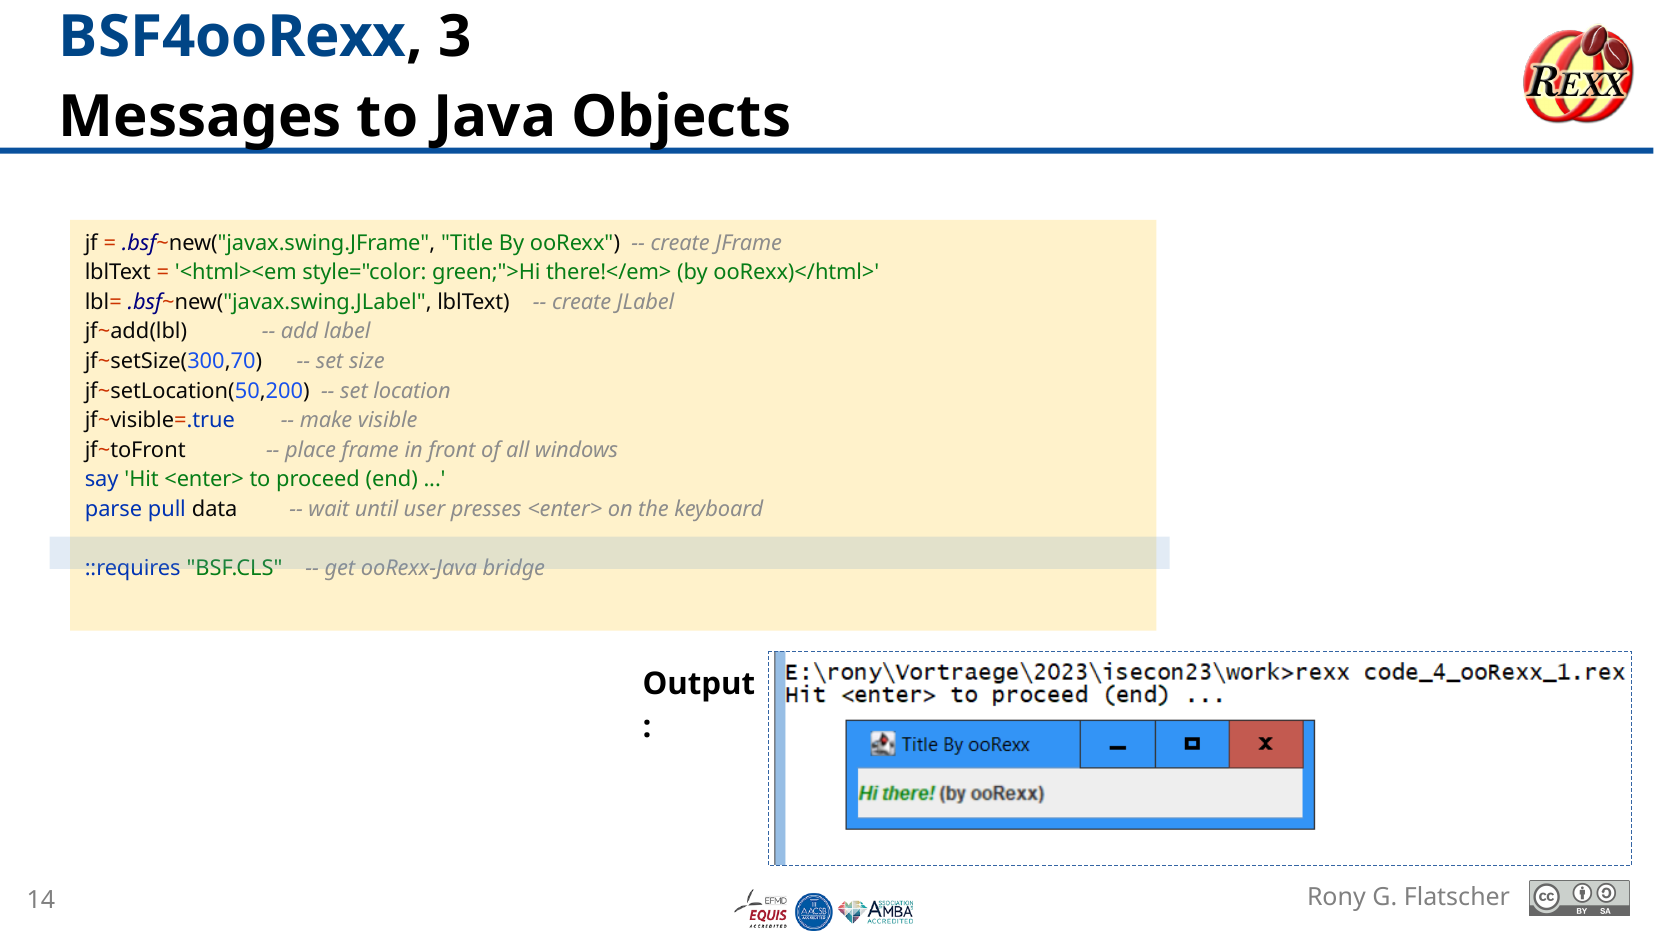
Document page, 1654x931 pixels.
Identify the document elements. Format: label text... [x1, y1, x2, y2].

title BSF4ooRexx, 3 Messages to Java Objects [0, 0, 1654, 150]
picture [1522, 19, 1635, 133]
picture [768, 651, 1632, 866]
text_box Output: [627, 653, 768, 710]
text_box jf = .bsf~new("javax.swing.JFrame", "Title By ooRexx") -- create JFrame lblText = '<html><em style="color: green;">Hi there!</em> (by ooRexx)</html>' lbl= .bsf~new("javax.swing.JLabel", lblText) -- create JLabel jf~add(lbl) -- add label jf~setSize(300,70) -- set size jf~setLocation(50,200) -- set location jf~visible=.true -- make visible jf~toFront -- place frame in front of all windows say 'Hit <enter> to proceed (end) ...' parse pull data -- wait until user presses <enter> on the keyboard ::requires "BSF.CLS" -- get ooRexx-Java bridge [70, 219, 1157, 536]
picture [734, 889, 913, 931]
text_box [49, 536, 1170, 569]
text_box jf = .bsf~new("javax.swing.JFrame", "Title By ooRexx") -- create JFrame lblText = '<html><em style="color: green;">Hi there!</em> (by ooRexx)</html>' lbl= .bsf~new("javax.swing.JLabel", lblText) -- create JLabel jf~add(lbl) -- add label jf~setSize(300,70) -- set size jf~setLocation(50,200) -- set location jf~visible=.true -- make visible jf~toFront -- place frame in front of all windows say 'Hit <enter> to proceed (end) ...' parse pull data -- wait until user presses <enter> on the keyboard ::requires "BSF.CLS" -- get ooRexx-Java bridge [70, 569, 1157, 631]
